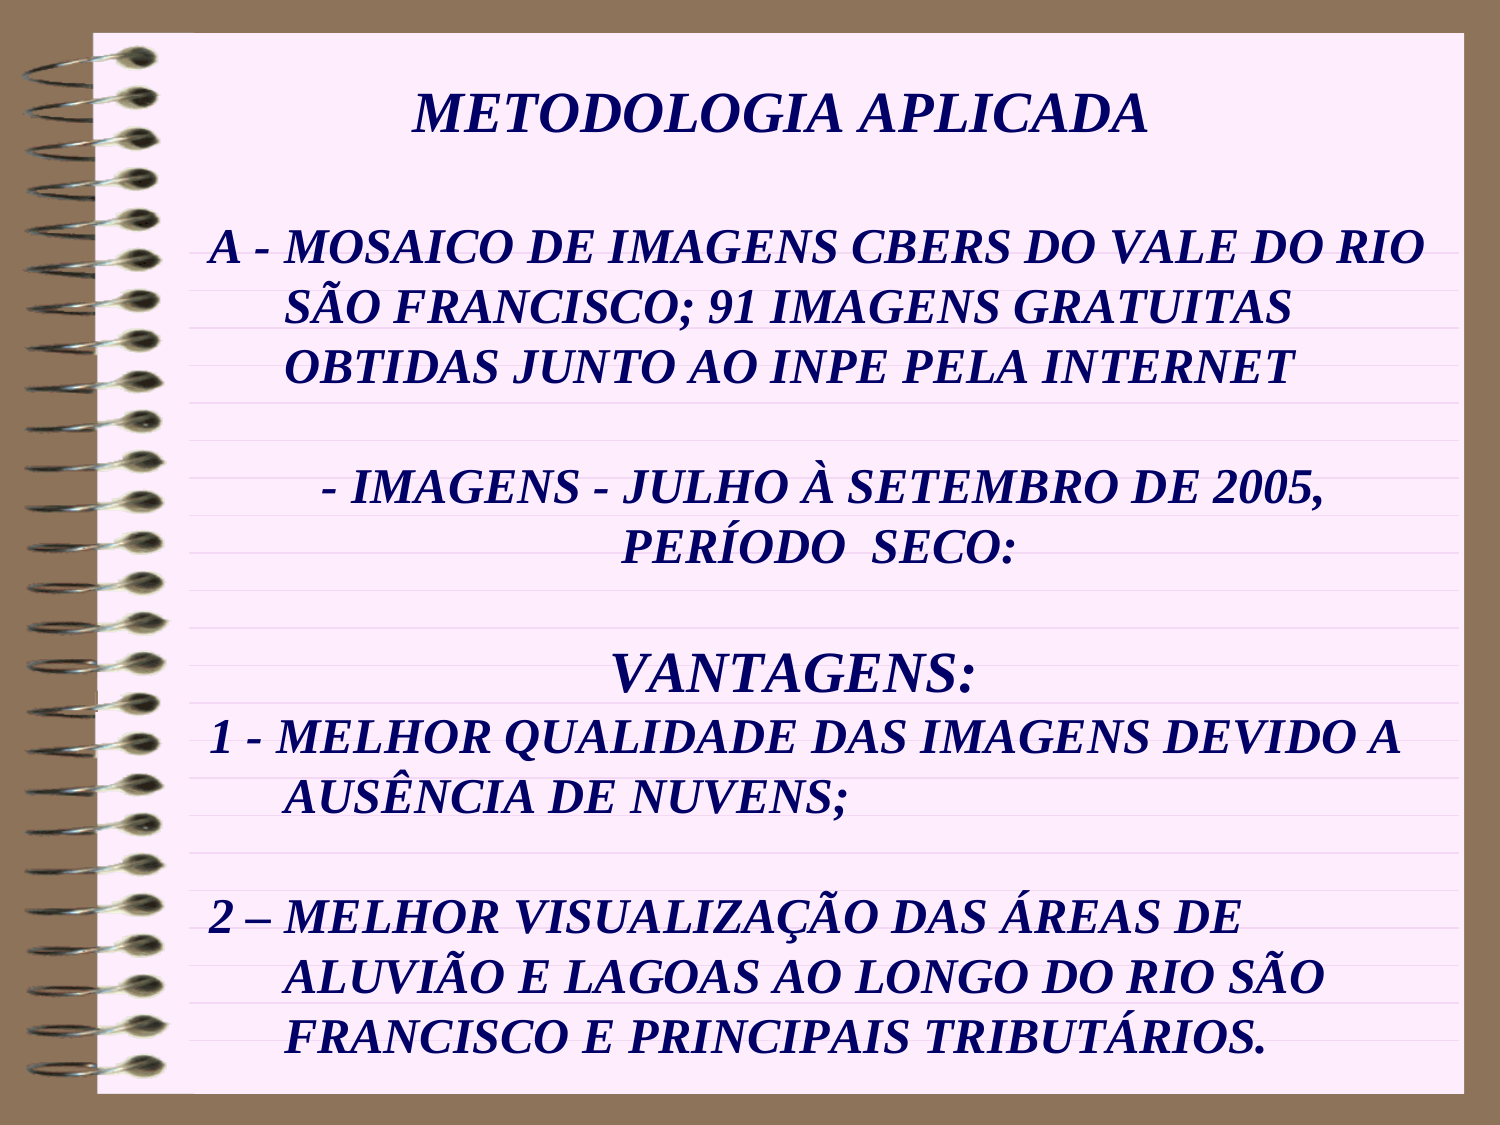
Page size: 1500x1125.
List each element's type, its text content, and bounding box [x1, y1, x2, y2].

picture [0, 8, 194, 1115]
text_box METODOLOGIA APLICADA A - MOSAICO DE IMAGENS CBERS DO VALE DO RIO SÃO FRANCISCO; 91 IMAGENS GRATUITAS OBTIDAS JUNTO AO INPE PELA INTERNET - IMAGENS - JULHO À SETEMBRO DE 2005, PERÍODO SECO: VANTAGENS: 1 - MELHOR QUALIDADE DAS IMAGENS DEVIDO A AUSÊNCIA DE NUVENS; 2 – MELHOR VISUALIZAÇÃO DAS ÁREAS DE ALUVIÃO E LAGOAS AO LONGO DO RIO SÃO FRANCISCO E PRINCIPAIS TRIBUTÁRIOS. [194, 66, 1450, 1072]
